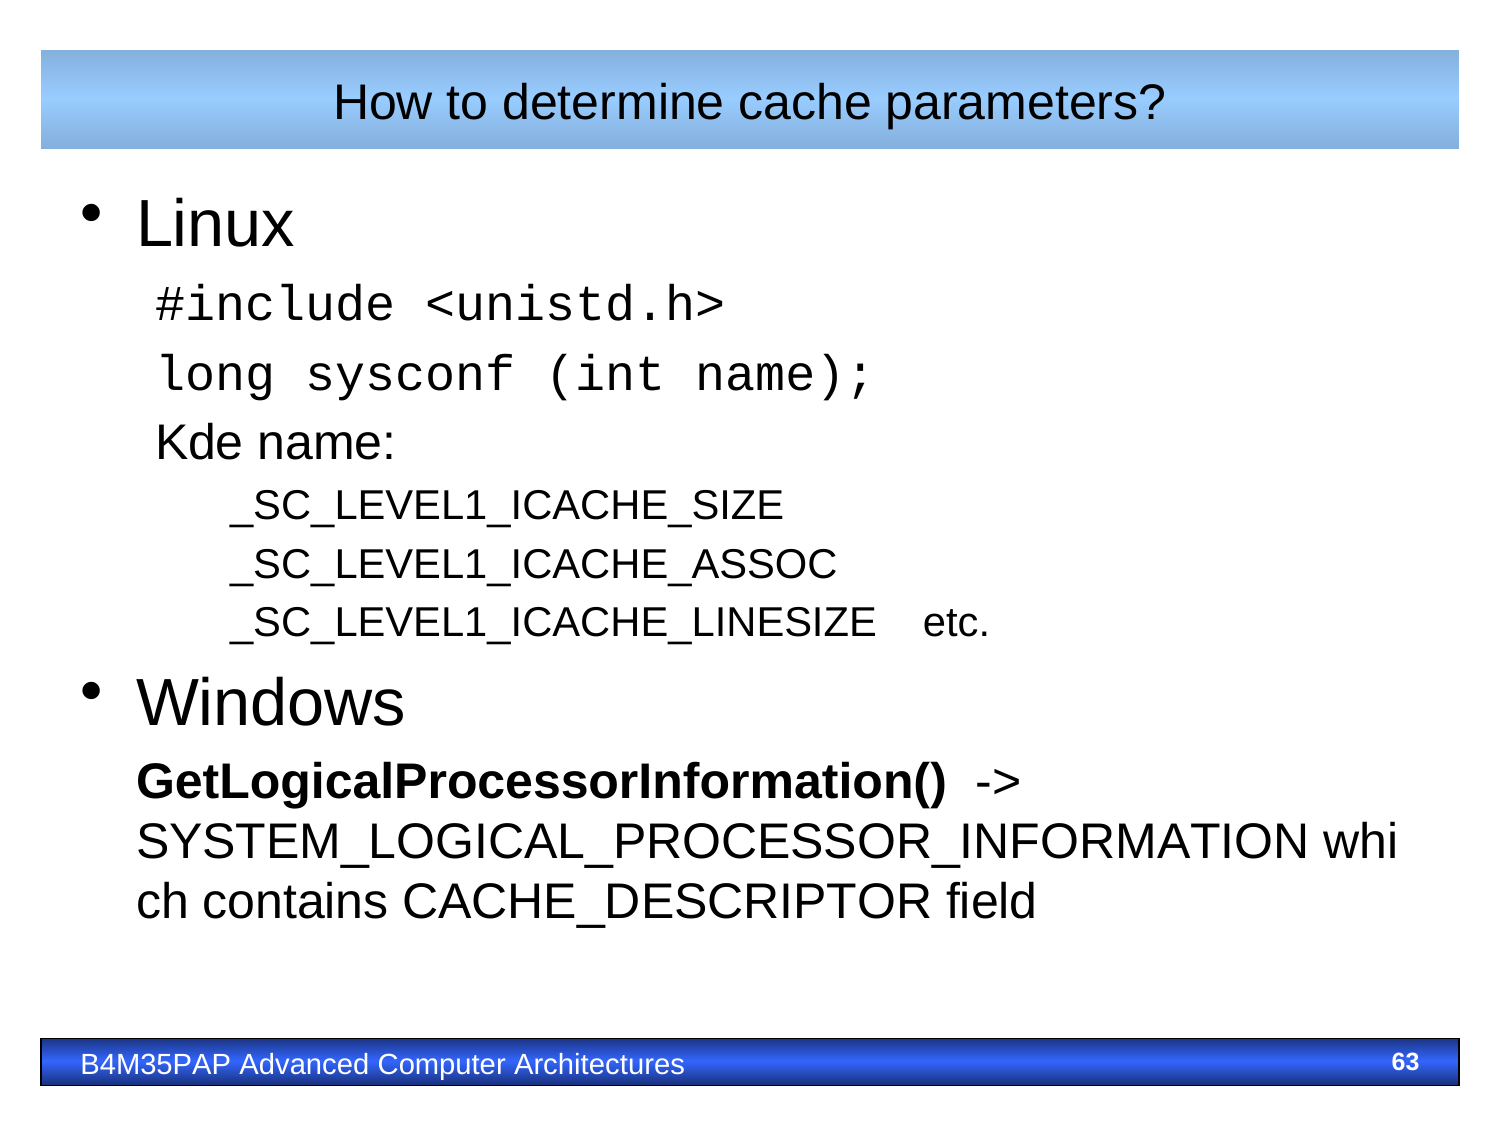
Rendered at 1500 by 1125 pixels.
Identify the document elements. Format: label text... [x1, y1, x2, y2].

title How to determine cache parameters? [41, 50, 1459, 149]
list Linux #include <unistd.h> long sysconf (int name); Kde name: _SC_LEVEL1_ICACHE_SIZE _SC_LEVEL1_ICACHE_ASSOC _SC_LEVEL1_ICACHE_LINESIZE etc. Windows GetLogicalProcessorInformation() -> SYSTEM_LOGICAL_PROCESSOR_INFORMATION which contains CACHE_DESCRIPTOR field [64, 172, 1436, 1000]
